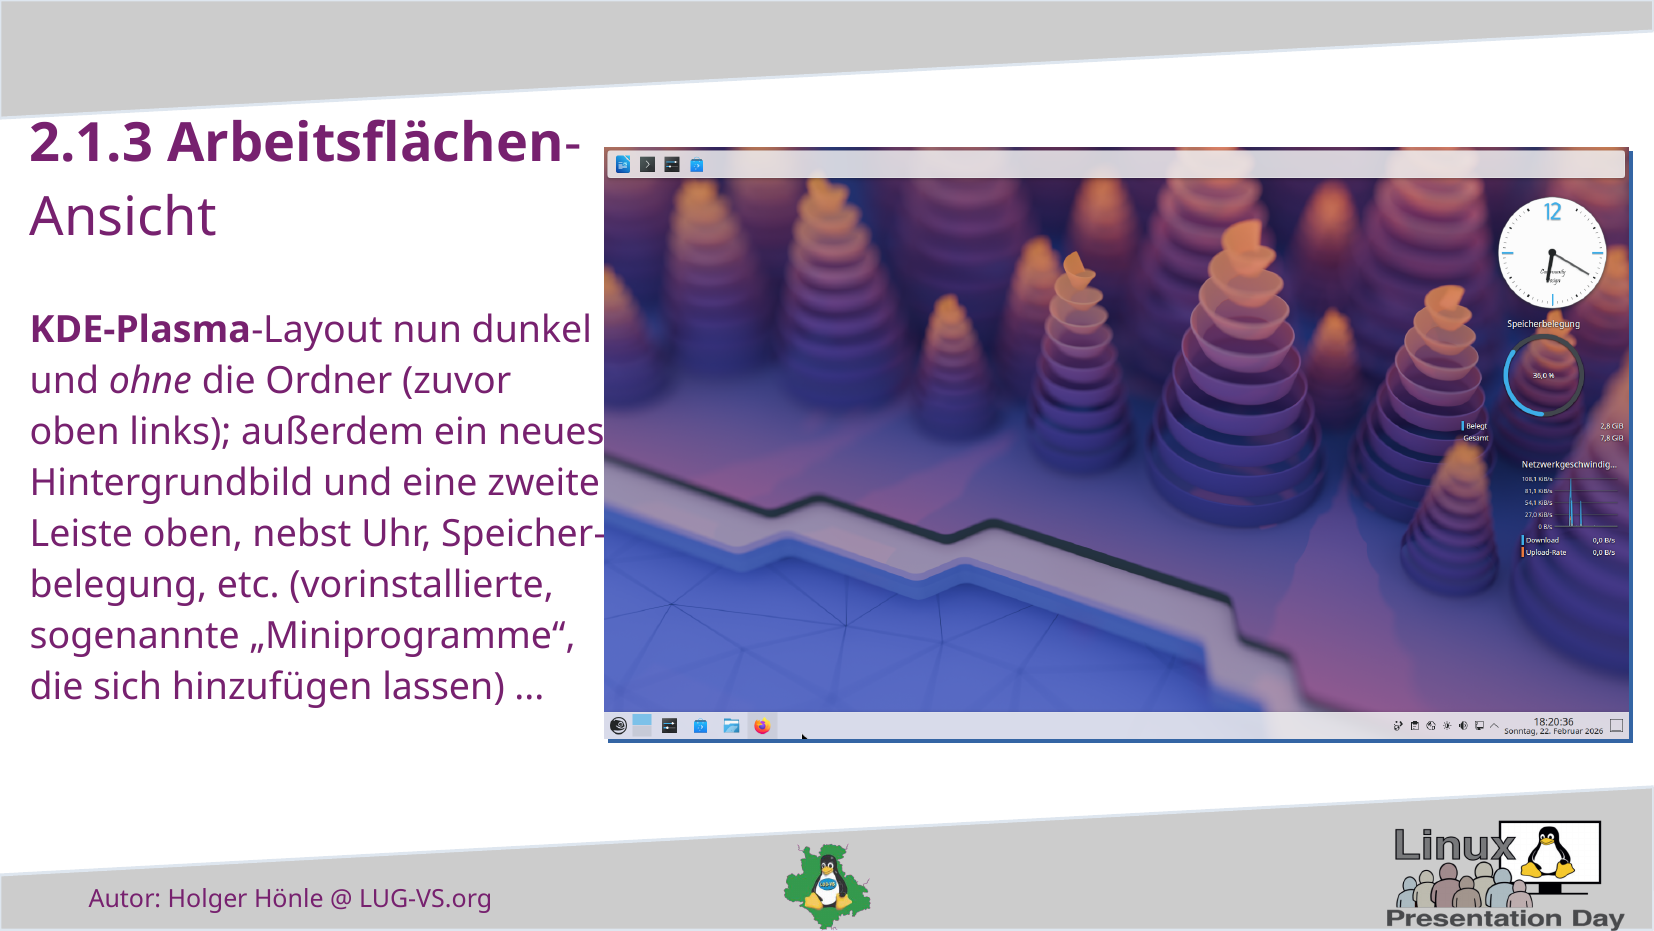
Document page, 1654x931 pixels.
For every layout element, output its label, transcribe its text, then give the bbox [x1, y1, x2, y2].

picture [604, 147, 1629, 739]
subtitle 2.1.3 Arbeitsflächen- Ansicht KDE-Plasma-Layout nun dunkel und ohne die Ordner (zuvor oben links); außerdem ein neues Hintergrundbild und eine zweite Leiste oben, nebst Uhr, Speicher- belegung, etc. (vorinstallierte, sogenannte „Miniprogramme“, die sich hinzufügen lassen) ... [29, 29, 1654, 886]
picture [781, 886, 873, 931]
picture [1387, 886, 1625, 931]
